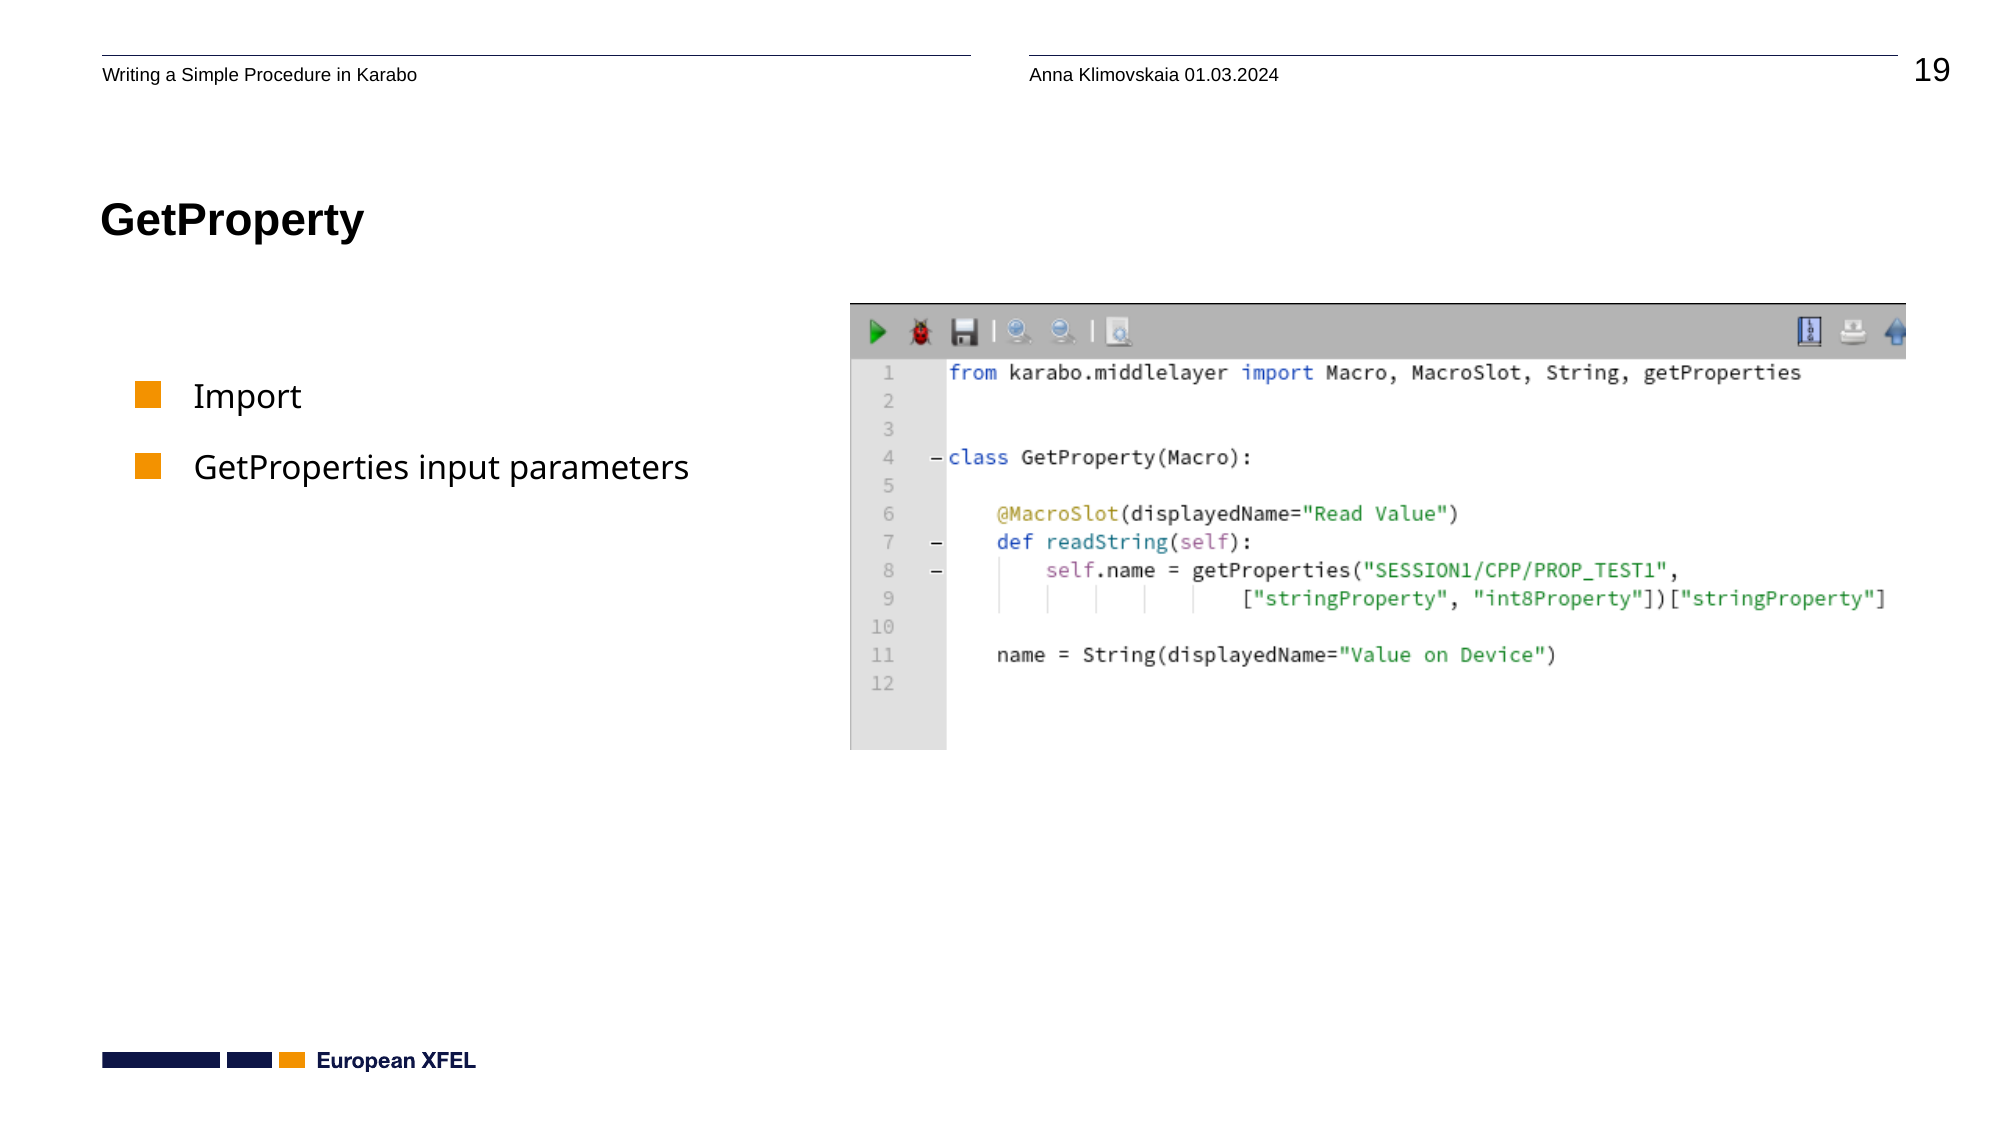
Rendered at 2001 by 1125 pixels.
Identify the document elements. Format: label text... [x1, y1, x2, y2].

title GetProperty [100, 116, 1898, 245]
list Import GetProperties input parameters [135, 303, 1066, 795]
picture [850, 303, 1906, 750]
